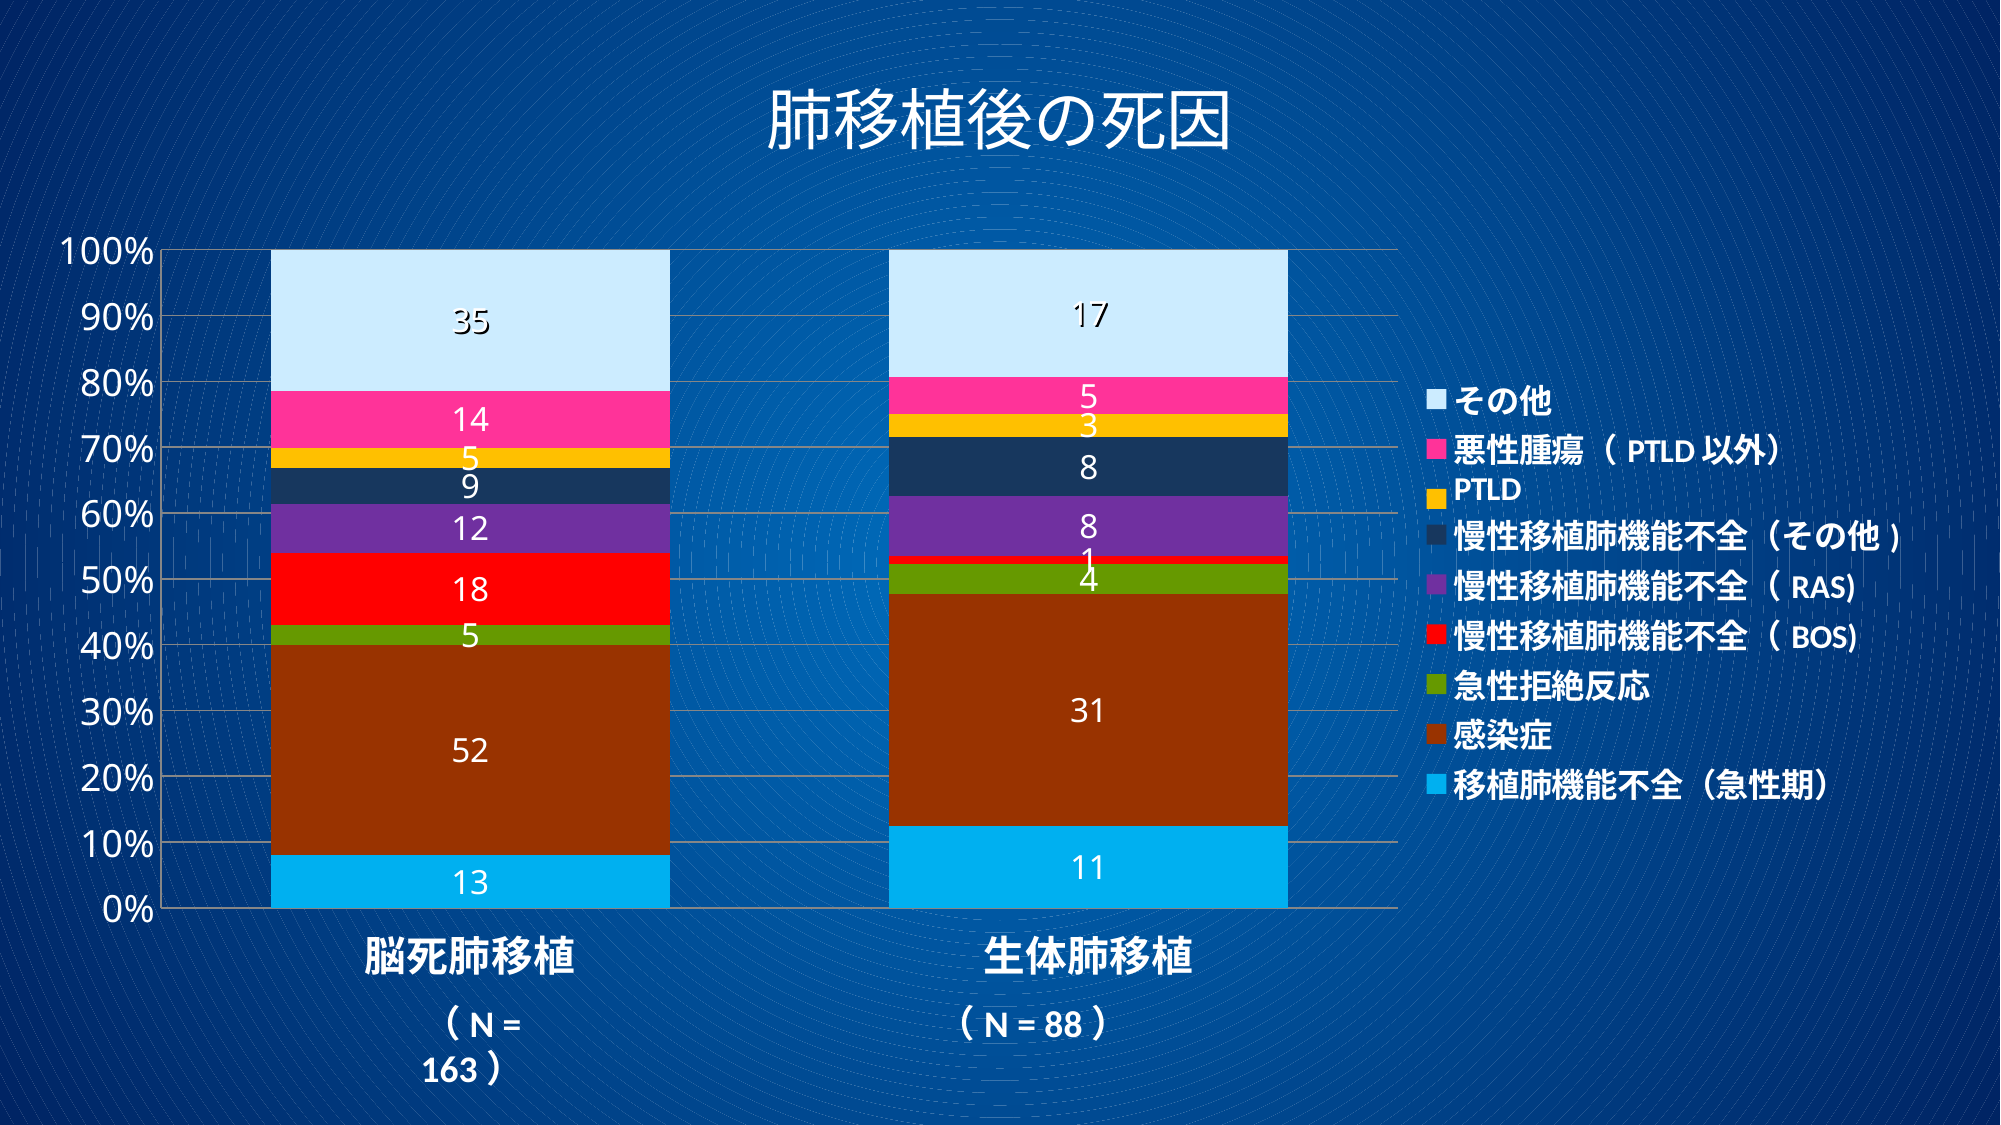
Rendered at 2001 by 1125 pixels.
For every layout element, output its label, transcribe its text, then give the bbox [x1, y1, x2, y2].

text_box 肺移植後の死因 [84, 59, 1916, 178]
text_box （N = 163） [354, 992, 591, 1097]
chart [19, 208, 1945, 1000]
text_box （N = 88） [915, 992, 1152, 1052]
